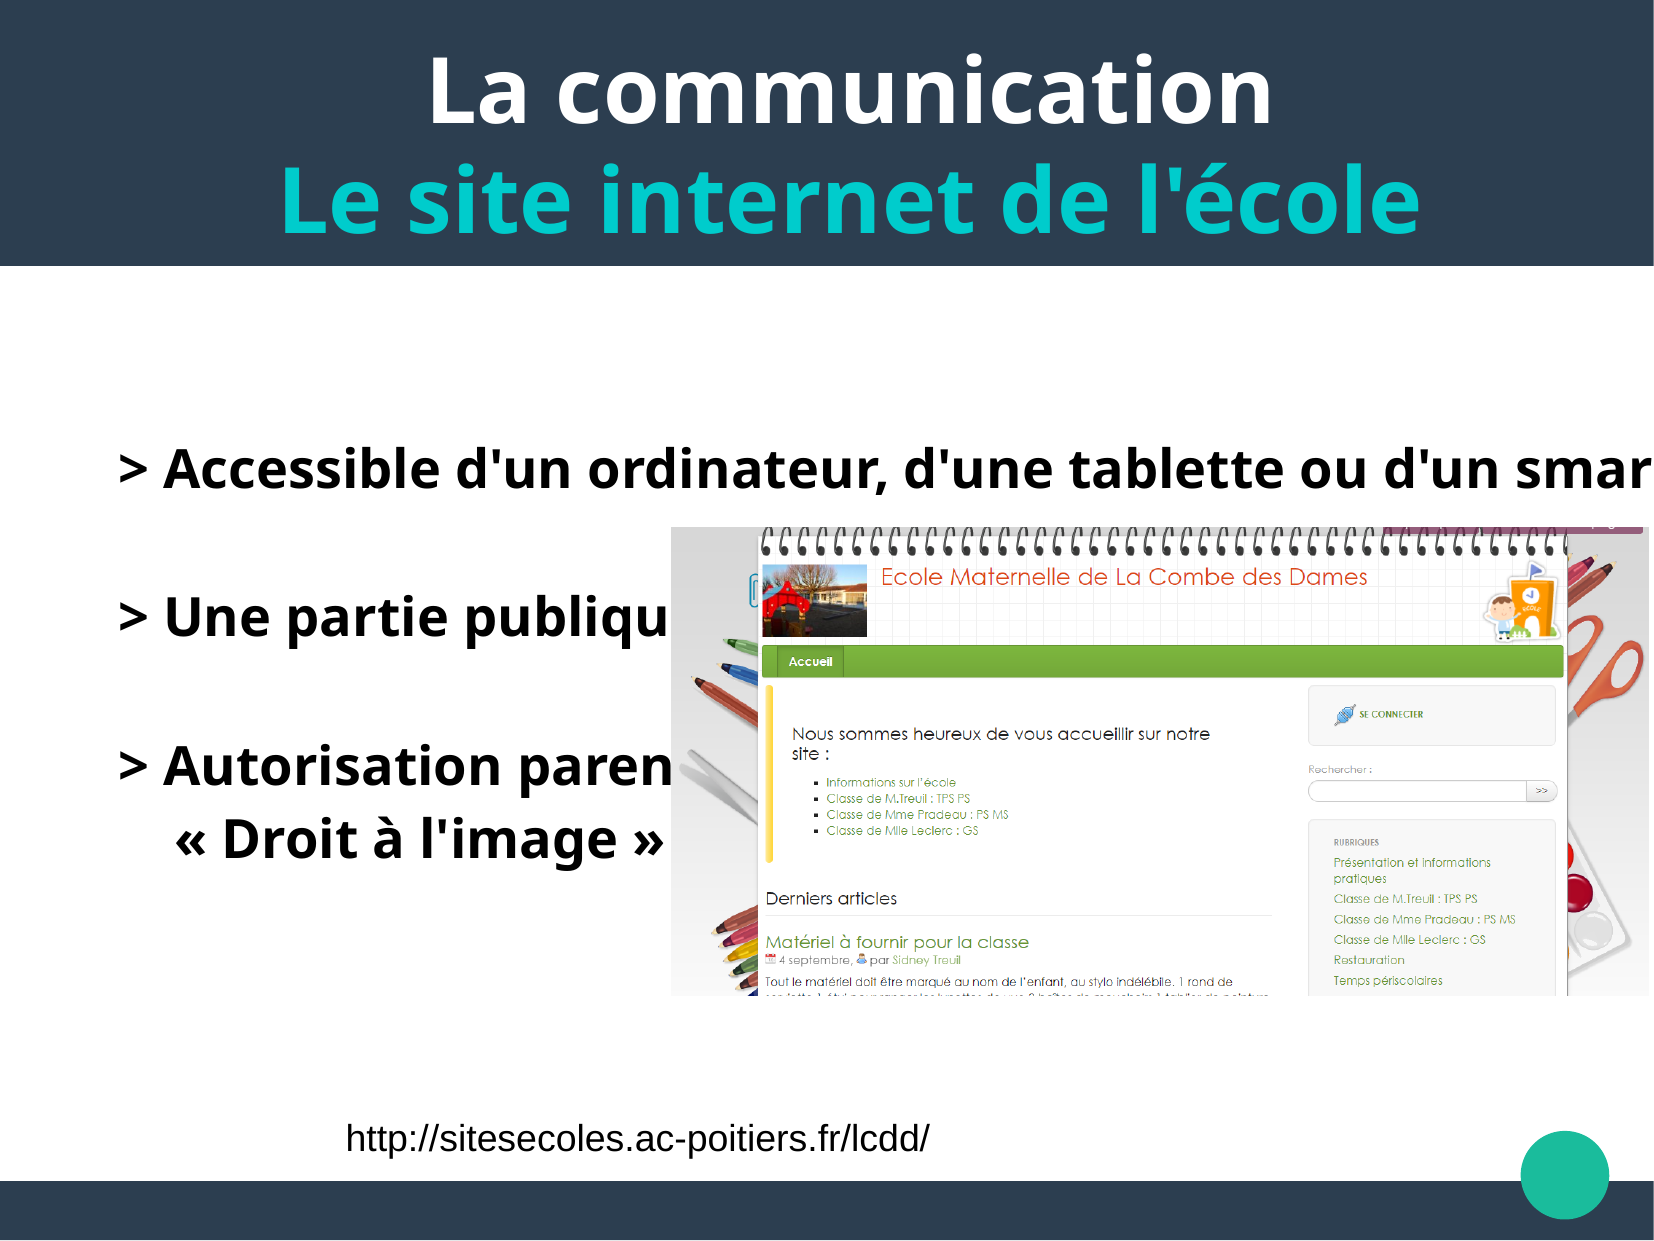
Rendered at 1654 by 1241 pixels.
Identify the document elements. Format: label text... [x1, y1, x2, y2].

text_box > Accessible d'un ordinateur, d'une tablette ou d'un smartphone > Une partie publique > Autorisation parentale « Droit à l'image » [103, 423, 1520, 973]
title La communication Le site internet de l'école [0, 0, 1654, 302]
text_box http://sitesecoles.ac-poitiers.fr/lcdd/ [330, 1110, 1323, 1181]
picture [671, 527, 1649, 996]
